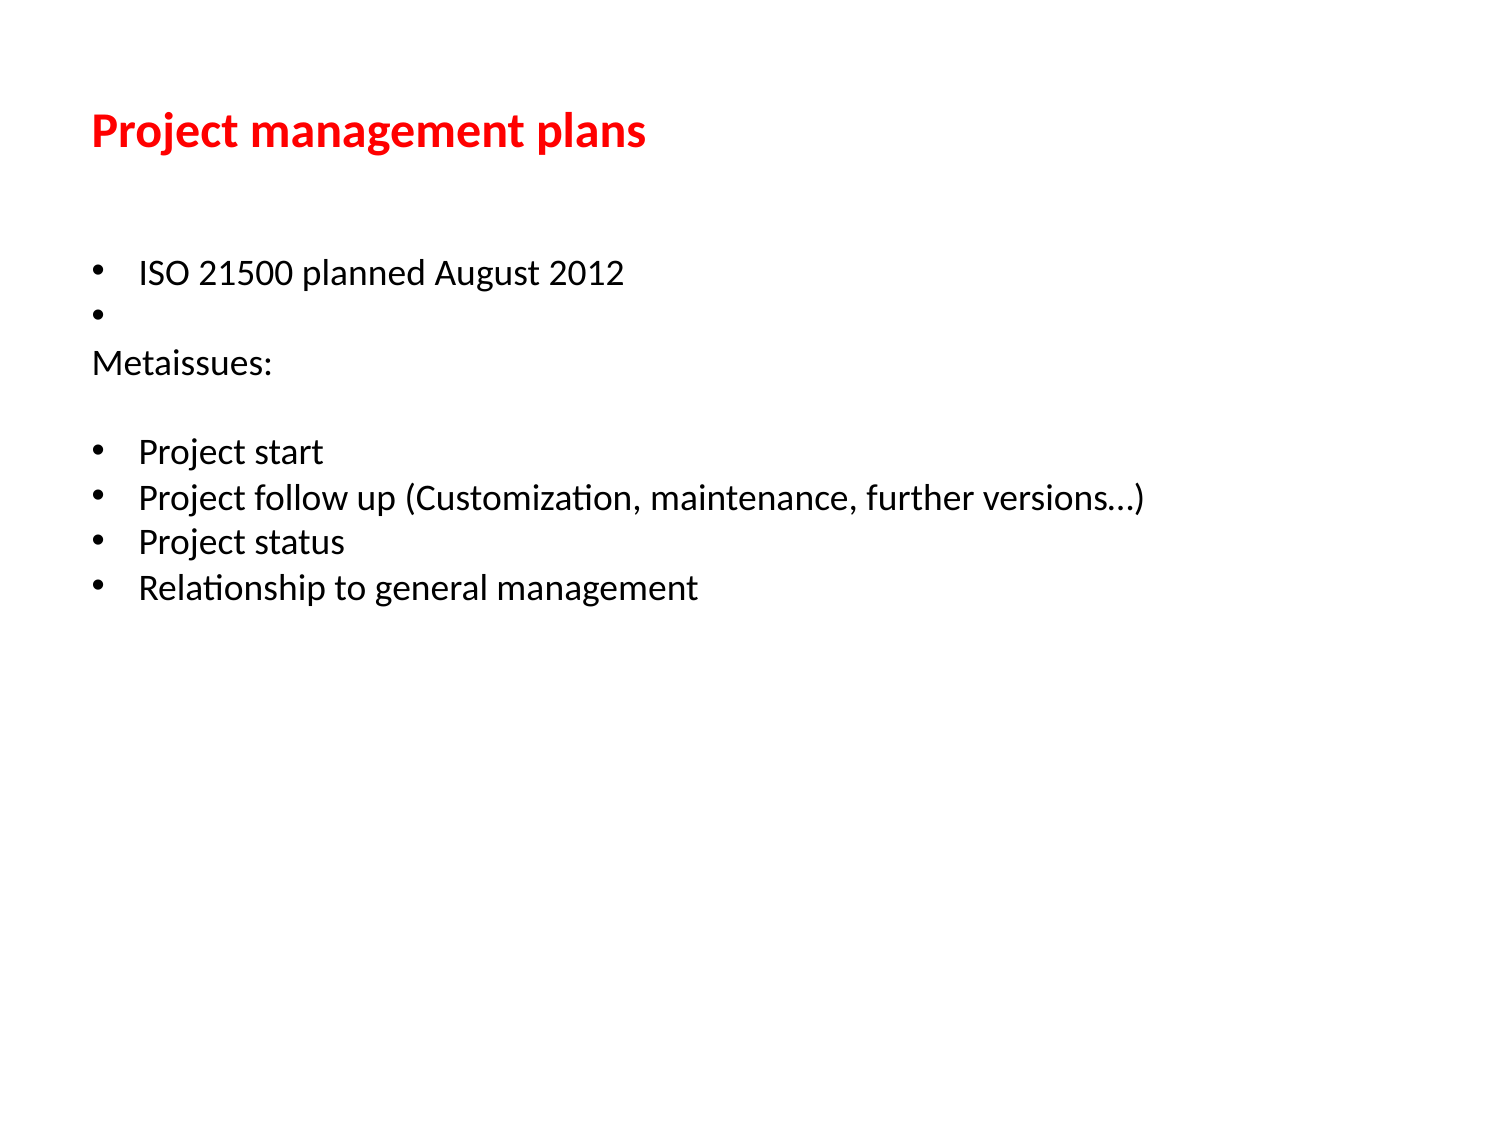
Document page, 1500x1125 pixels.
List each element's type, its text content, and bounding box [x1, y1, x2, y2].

text_box Project management plans ISO 21500 planned August 2012 Metaissues: Project start Project follow up (Customization, maintenance, further versions…) Project status Relationship to general management [76, 90, 1436, 666]
